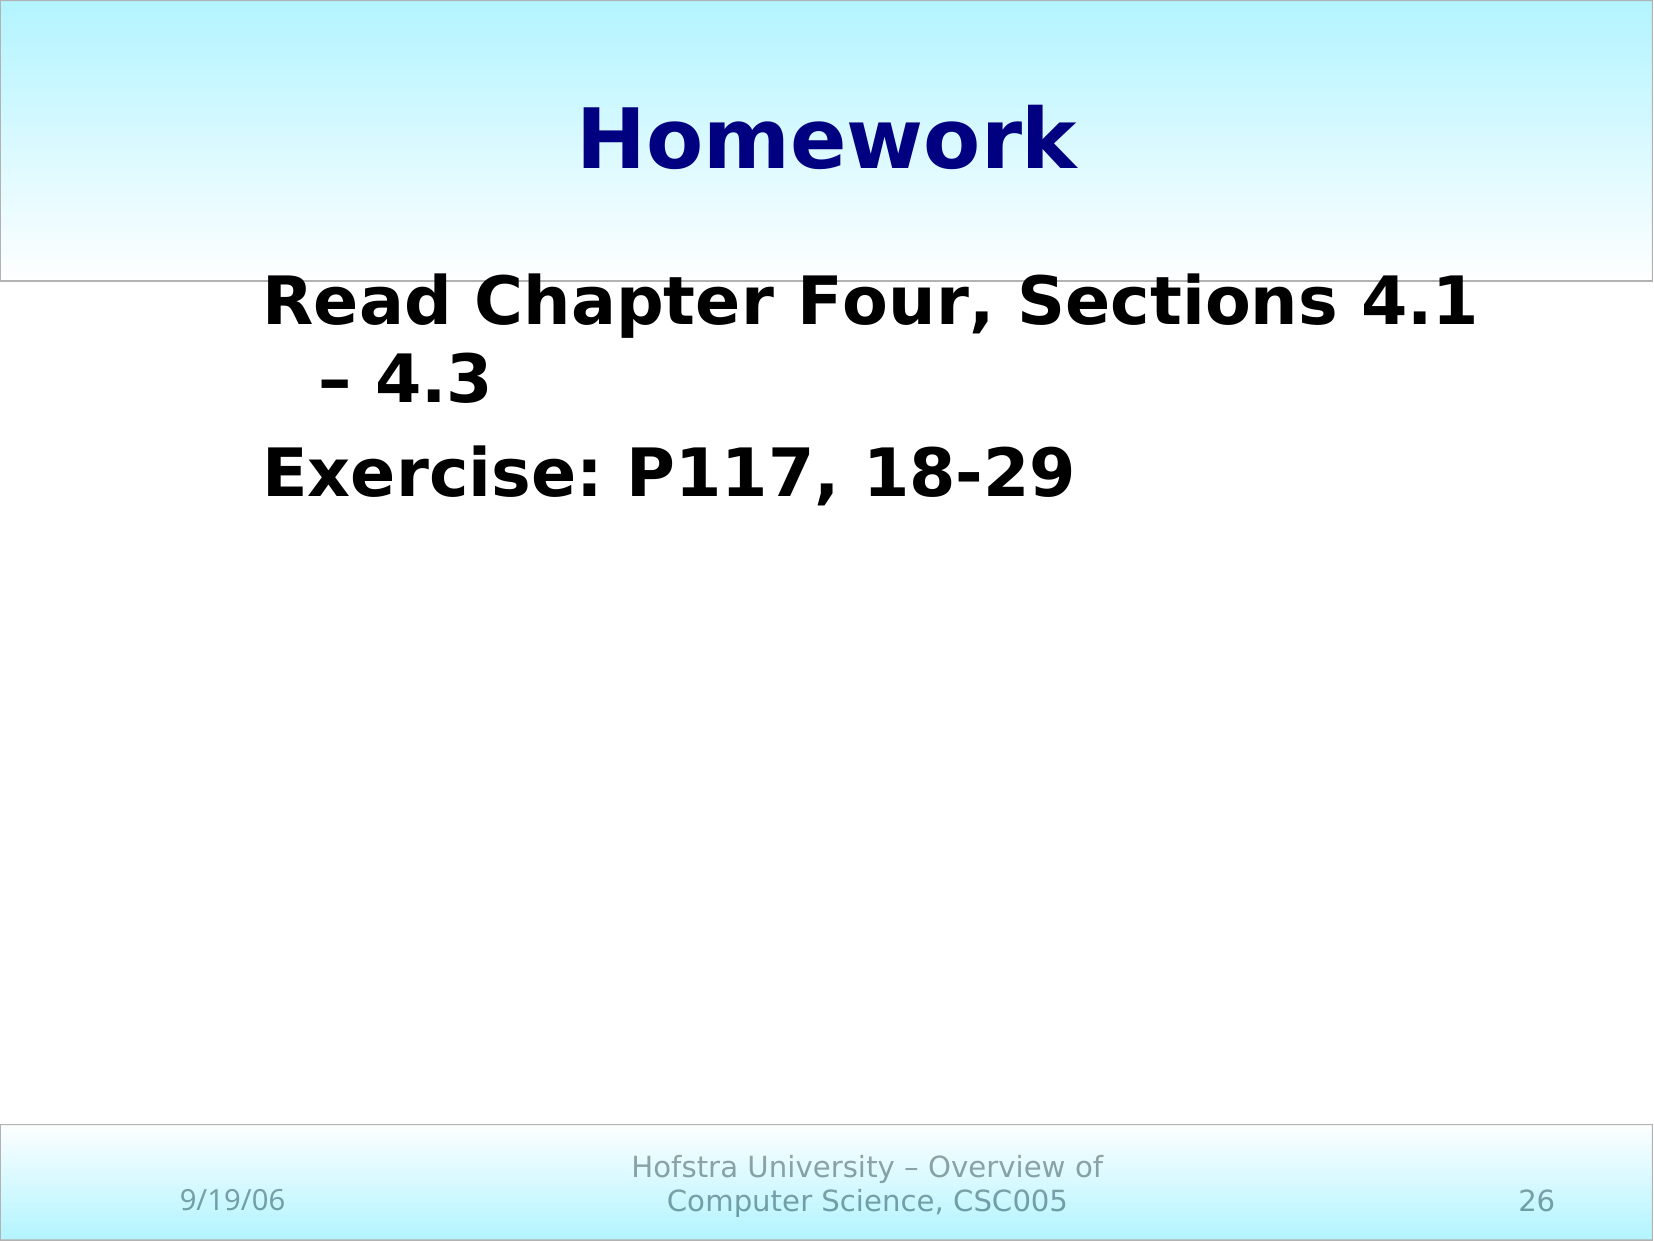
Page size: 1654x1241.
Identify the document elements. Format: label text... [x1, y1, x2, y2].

list Read Chapter Four, Sections 4.1 – 4.3 Exercise: P117, 18-29 [262, 262, 1512, 1007]
title Homework [78, 77, 1576, 203]
